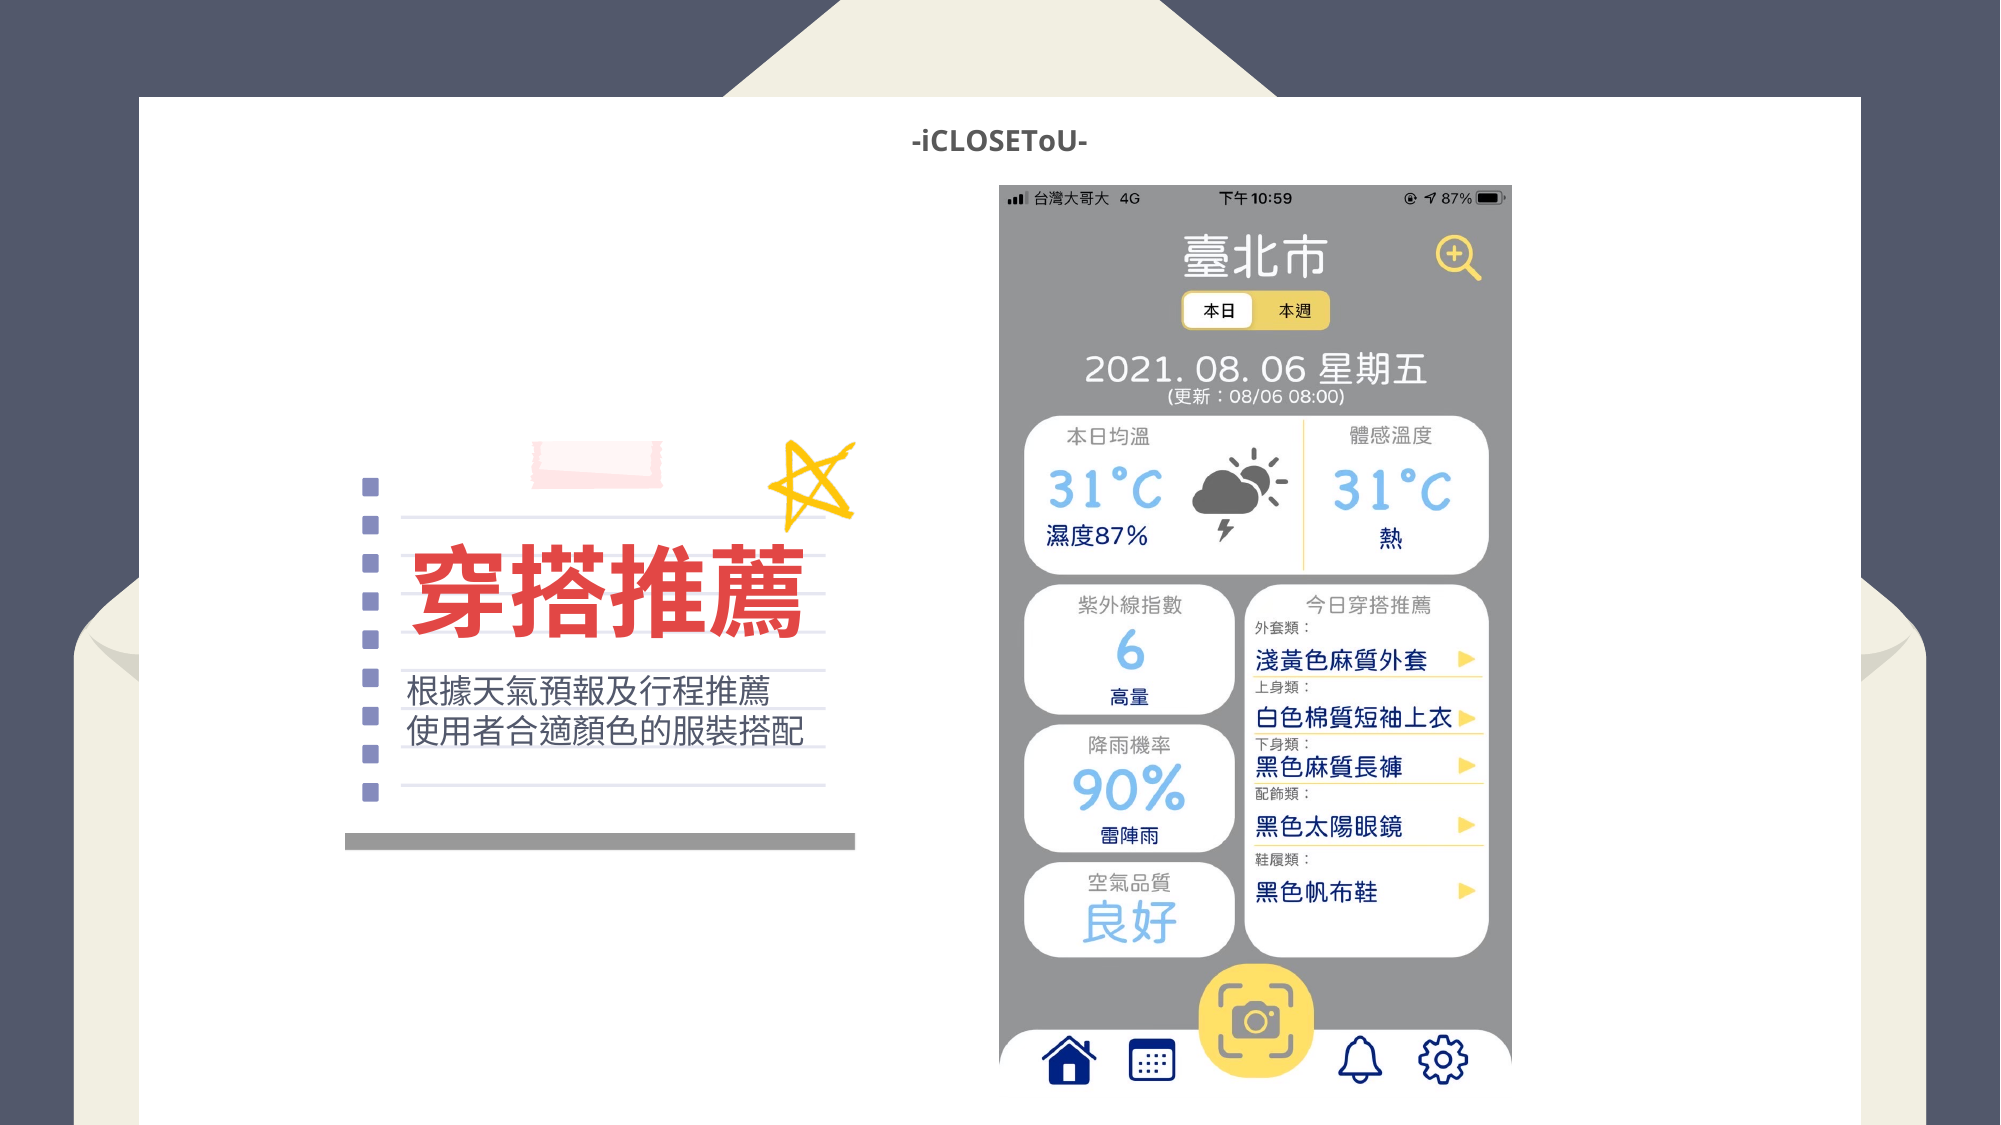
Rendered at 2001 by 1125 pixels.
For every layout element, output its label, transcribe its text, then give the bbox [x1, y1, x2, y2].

text_box 穿搭推薦 [394, 522, 829, 659]
text_box [73, 577, 139, 1125]
picture [758, 434, 863, 538]
text_box [345, 421, 857, 833]
text_box -iCLOSEToU- [139, 97, 1861, 1125]
text_box [722, 0, 1278, 97]
text_box 根據天氣預報及行程推薦 使用者合適顏色的服裝搭配 [391, 662, 826, 759]
picture [999, 185, 1512, 1098]
text_box [1861, 577, 1927, 1125]
